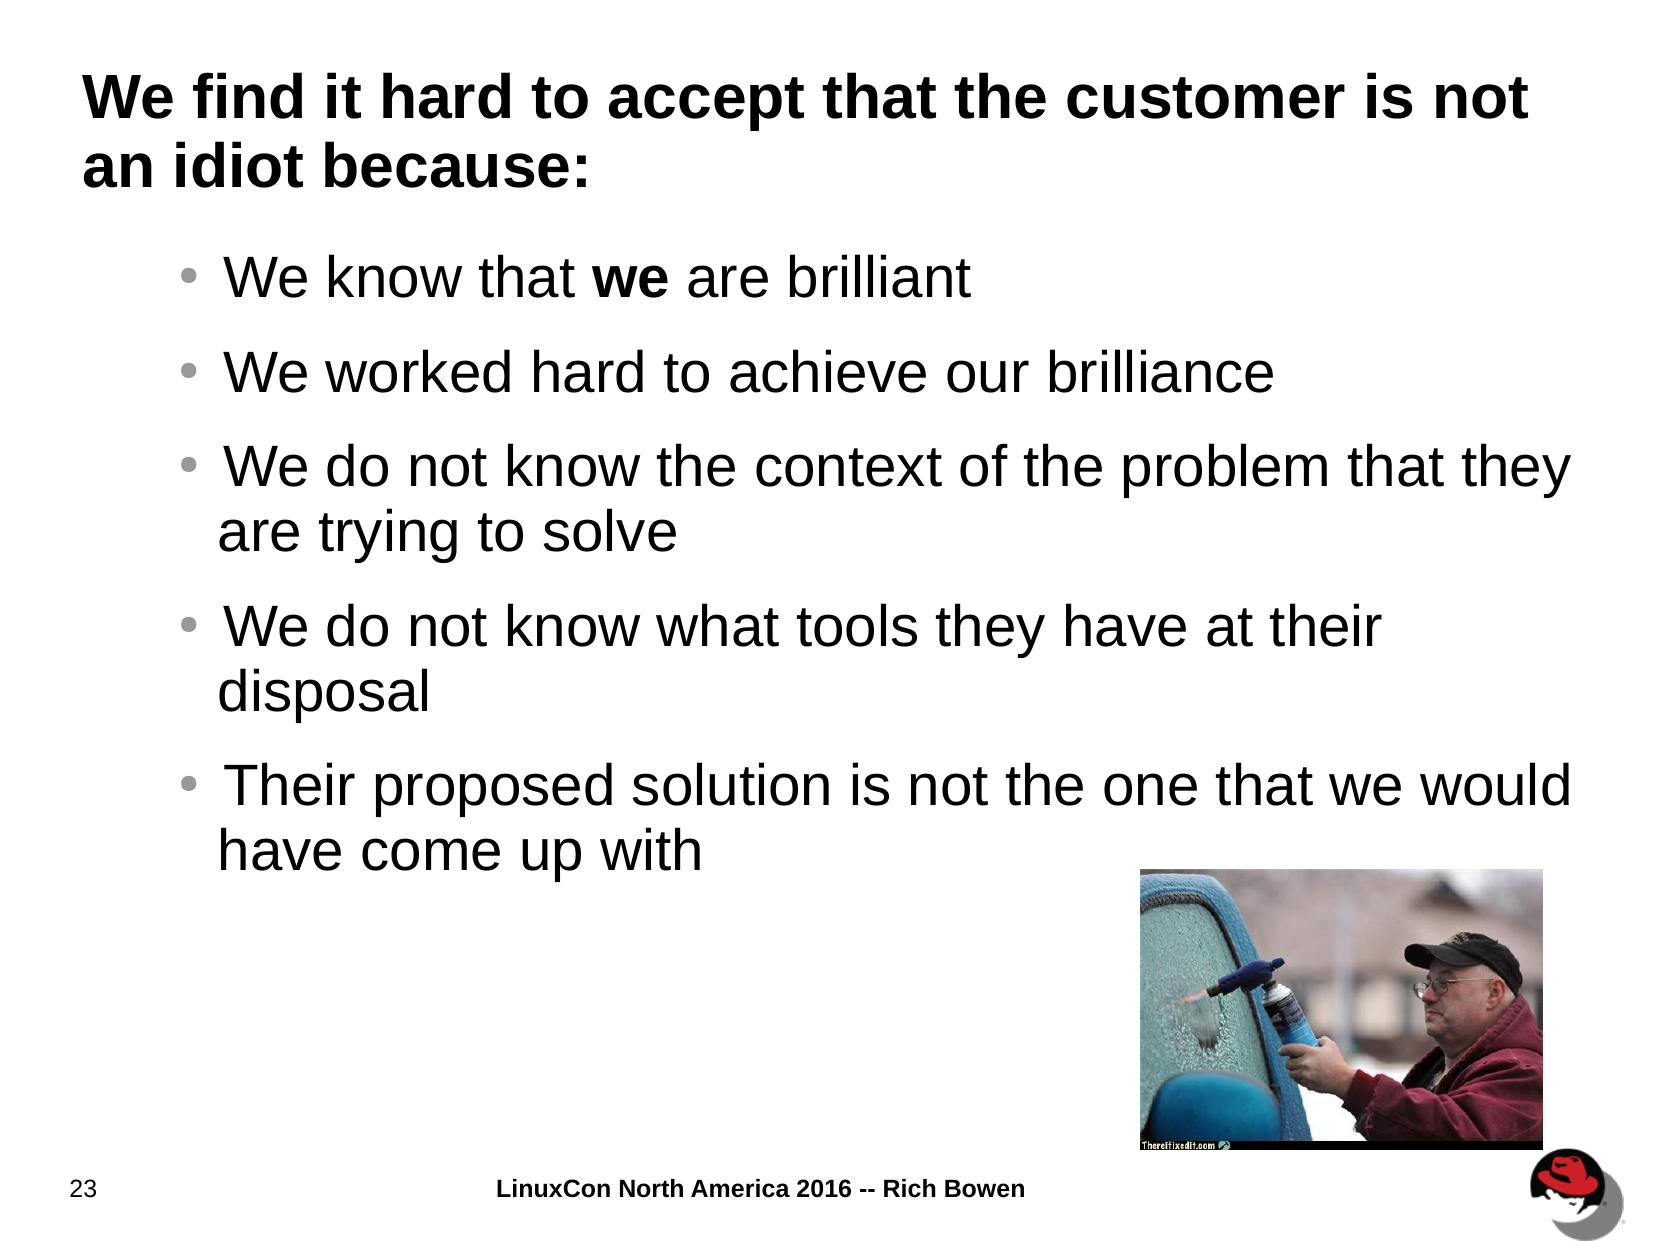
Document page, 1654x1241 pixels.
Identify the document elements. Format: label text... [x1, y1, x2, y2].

list We know that we are brilliant We worked hard to achieve our brilliance We do not know the context of the problem that they are trying to solve We do not know what tools they have at their disposal Their proposed solution is not the one that we would have come up with [86, 244, 1576, 1039]
title We find it hard to accept that the customer is not an idiot because: [82, 37, 1571, 226]
picture [1140, 869, 1613, 1224]
